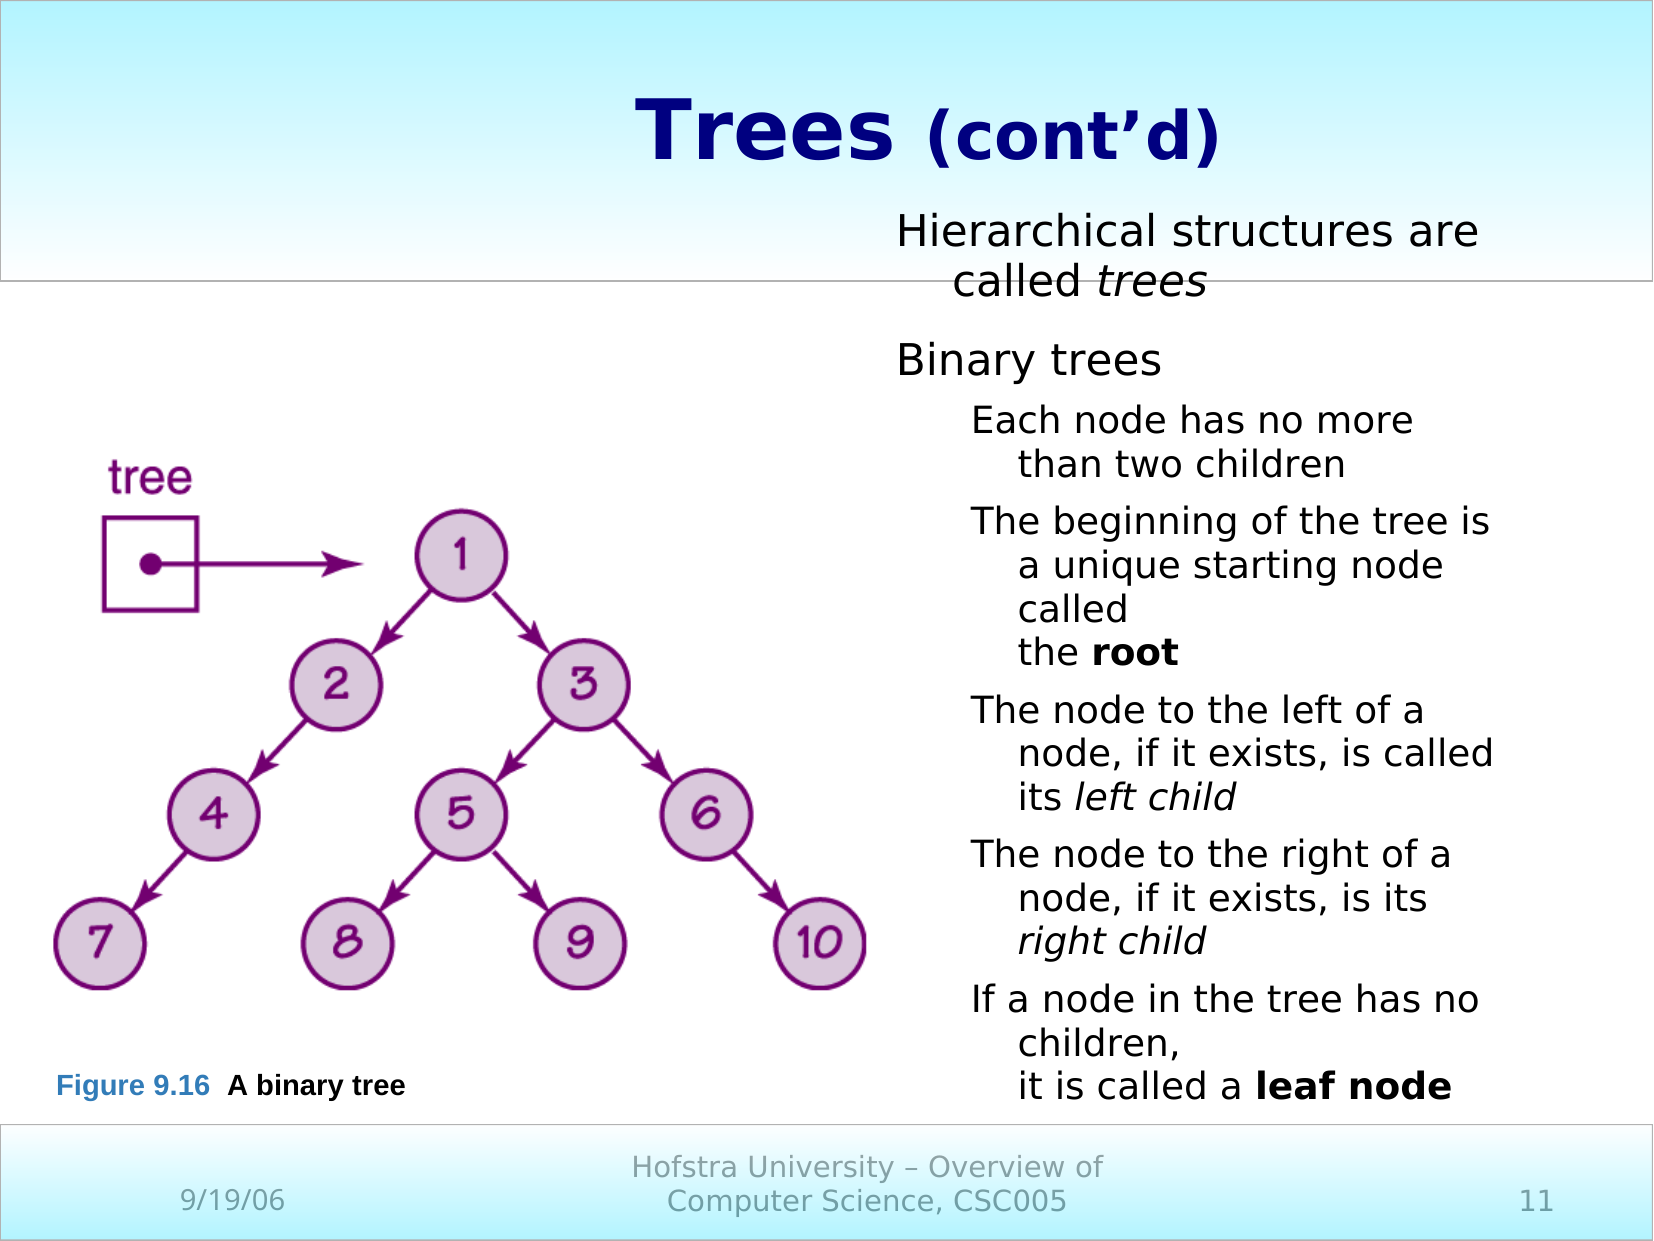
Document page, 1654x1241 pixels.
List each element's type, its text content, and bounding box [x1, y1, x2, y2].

title Trees (cont’d) [247, 27, 1612, 235]
text_box Figure 9.16 A binary tree [41, 1061, 689, 1110]
picture [24, 418, 881, 1020]
list Hierarchical structures are called trees Binary trees Each node has no more than two children The beginning of the tree is a unique starting node called the root The node to the left of a node, if it exists, is called its left child The node to the right of a node, if it exists, is its right child If a node in the tree has no children, it is called a leaf node [881, 197, 1516, 1117]
